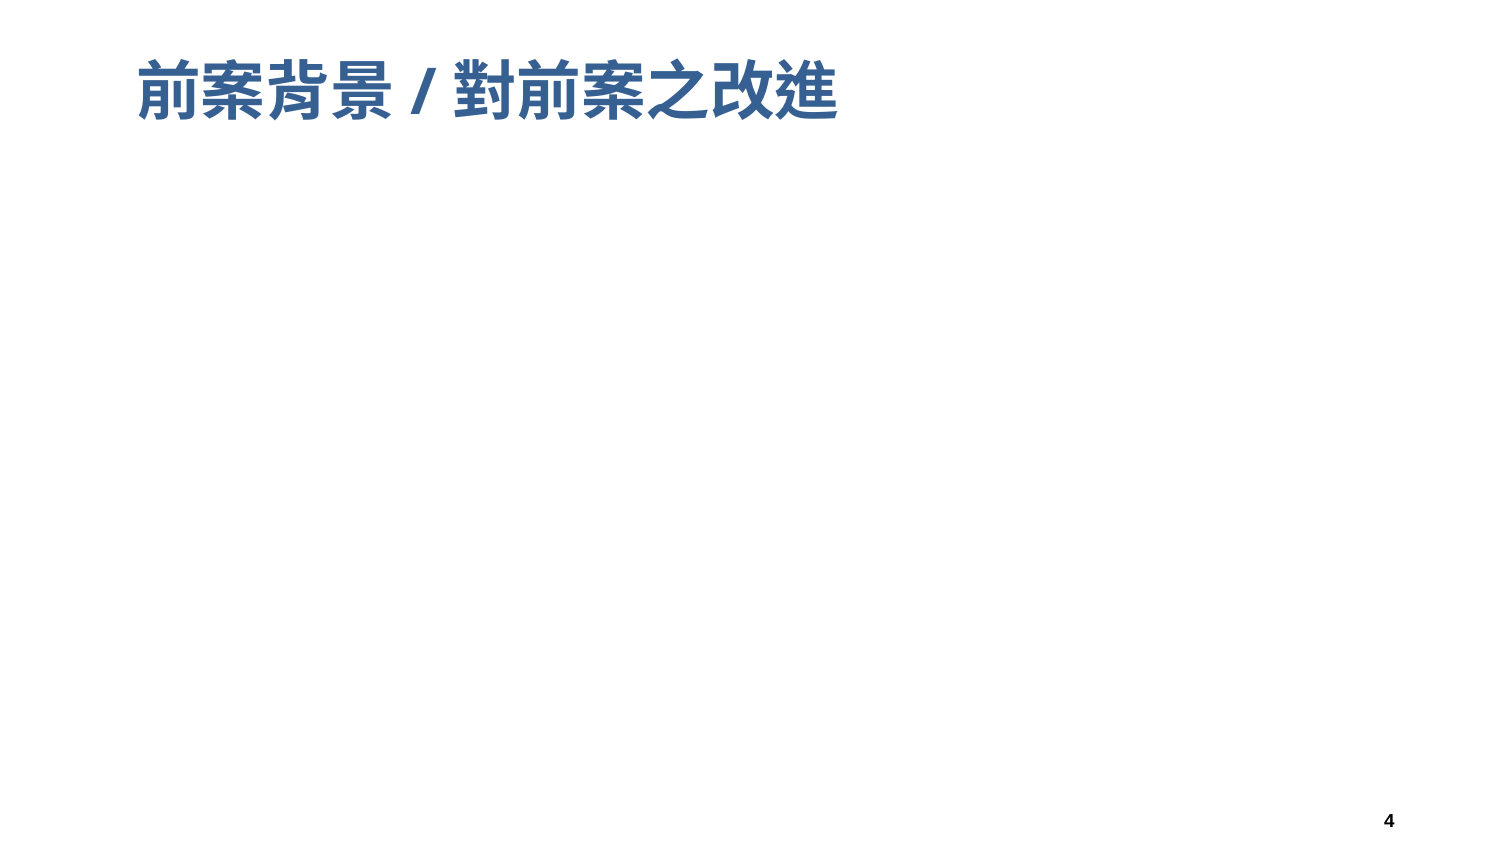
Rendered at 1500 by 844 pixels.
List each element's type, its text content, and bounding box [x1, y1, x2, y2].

title 前案背景/對前案之改進 [123, 43, 1383, 126]
